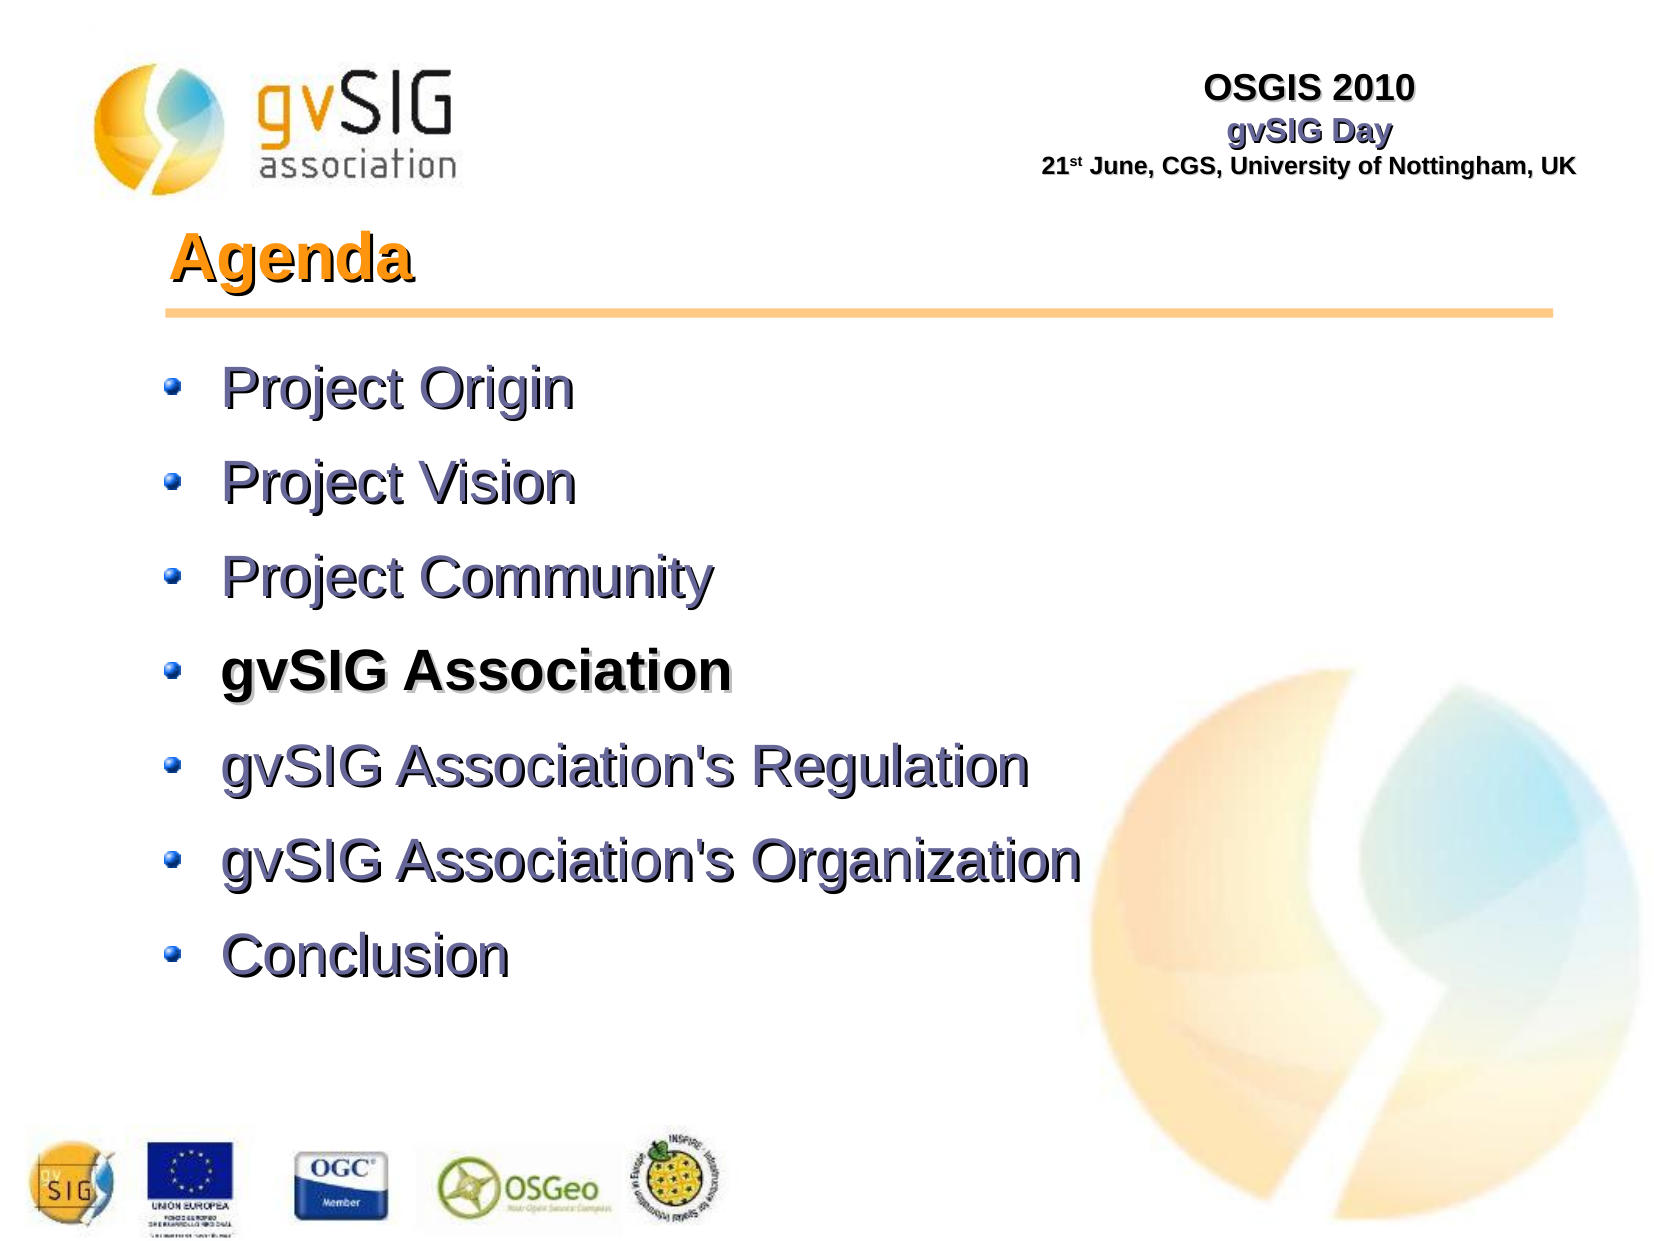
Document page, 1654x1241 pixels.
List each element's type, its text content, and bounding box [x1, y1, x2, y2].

list Project Origin Project Vision Project Community gvSIG Association gvSIG Association's Regulation gvSIG Association's Organization Conclusion [164, 354, 1359, 1152]
text_box Agenda [153, 211, 569, 302]
picture [1, 0, 1654, 1241]
